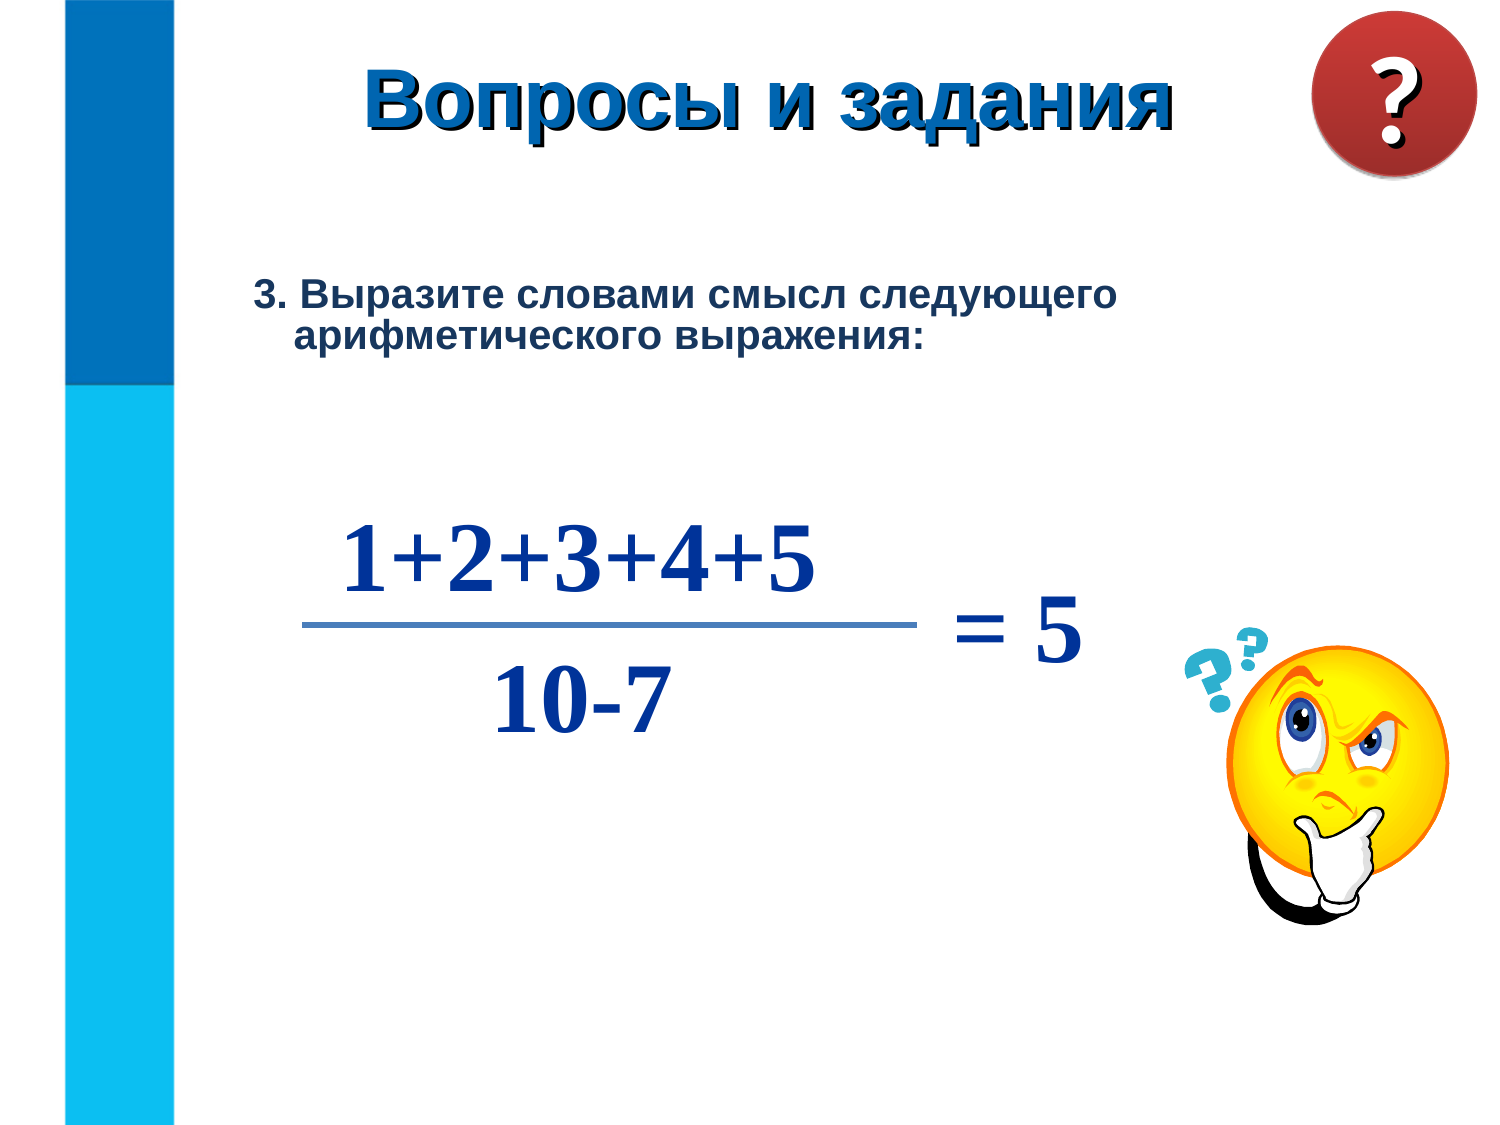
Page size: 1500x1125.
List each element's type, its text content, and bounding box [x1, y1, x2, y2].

text_box = 5 [938, 554, 1117, 691]
text_box 1+2+3+4+5 [324, 484, 1027, 620]
list 3. Выразите словами смысл следующего арифметического выражения: [188, 269, 1183, 402]
title Вопросы и задания [93, 0, 1444, 188]
picture [0, 0, 1500, 1125]
text_box ? [1312, 11, 1477, 176]
text_box 10-7 [475, 625, 774, 761]
